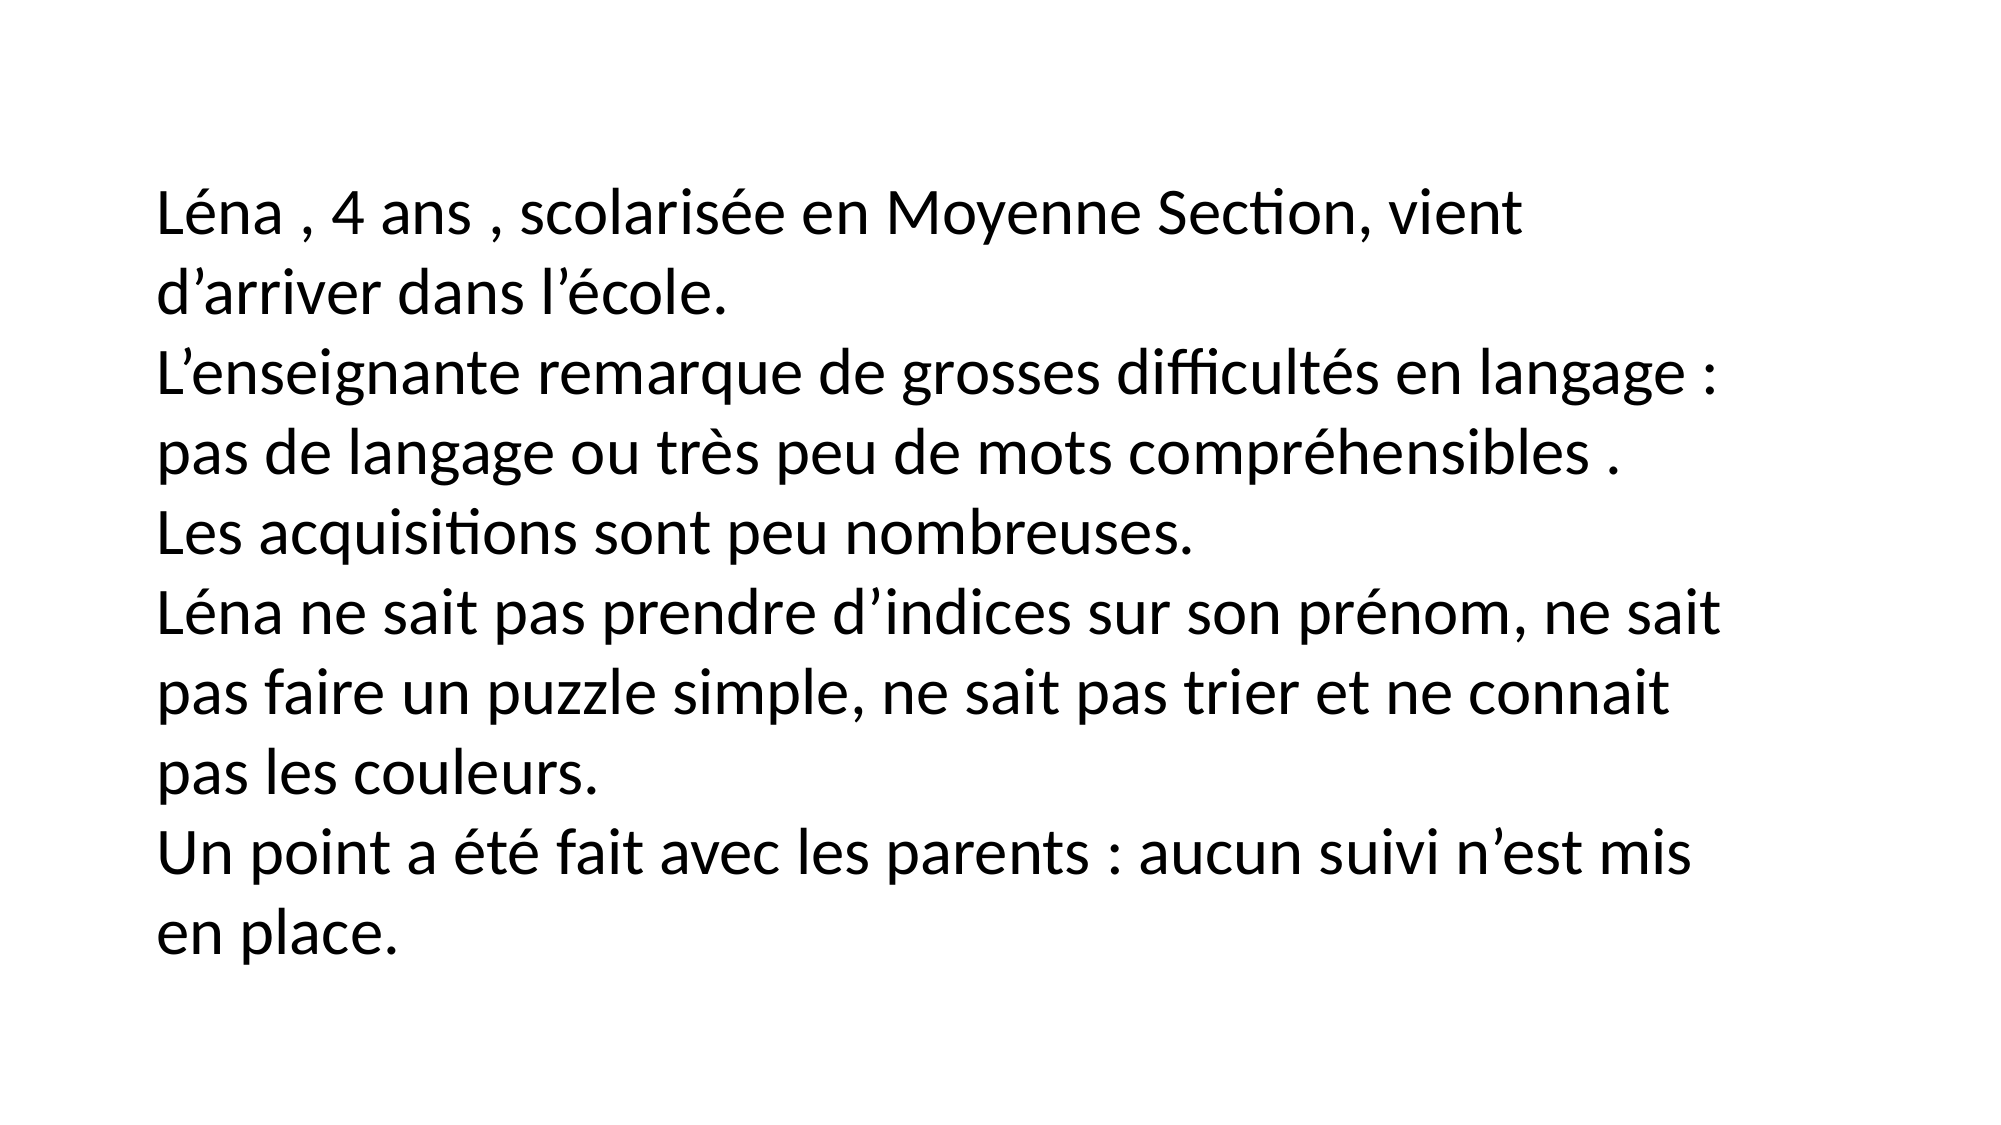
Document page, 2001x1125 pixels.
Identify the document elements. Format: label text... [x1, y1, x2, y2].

text_box Léna , 4 ans , scolarisée en Moyenne Section, vient d’arriver dans l’école. L’enseignante remarque de grosses difficultés en langage : pas de langage ou très peu de mots compréhensibles . Les acquisitions sont peu nombreuses. Léna ne sait pas prendre d’indices sur son prénom, ne sait pas faire un puzzle simple, ne sait pas trier et ne connait pas les couleurs. Un point a été fait avec les parents : aucun suivi n’est mis en place. [141, 160, 1750, 1045]
